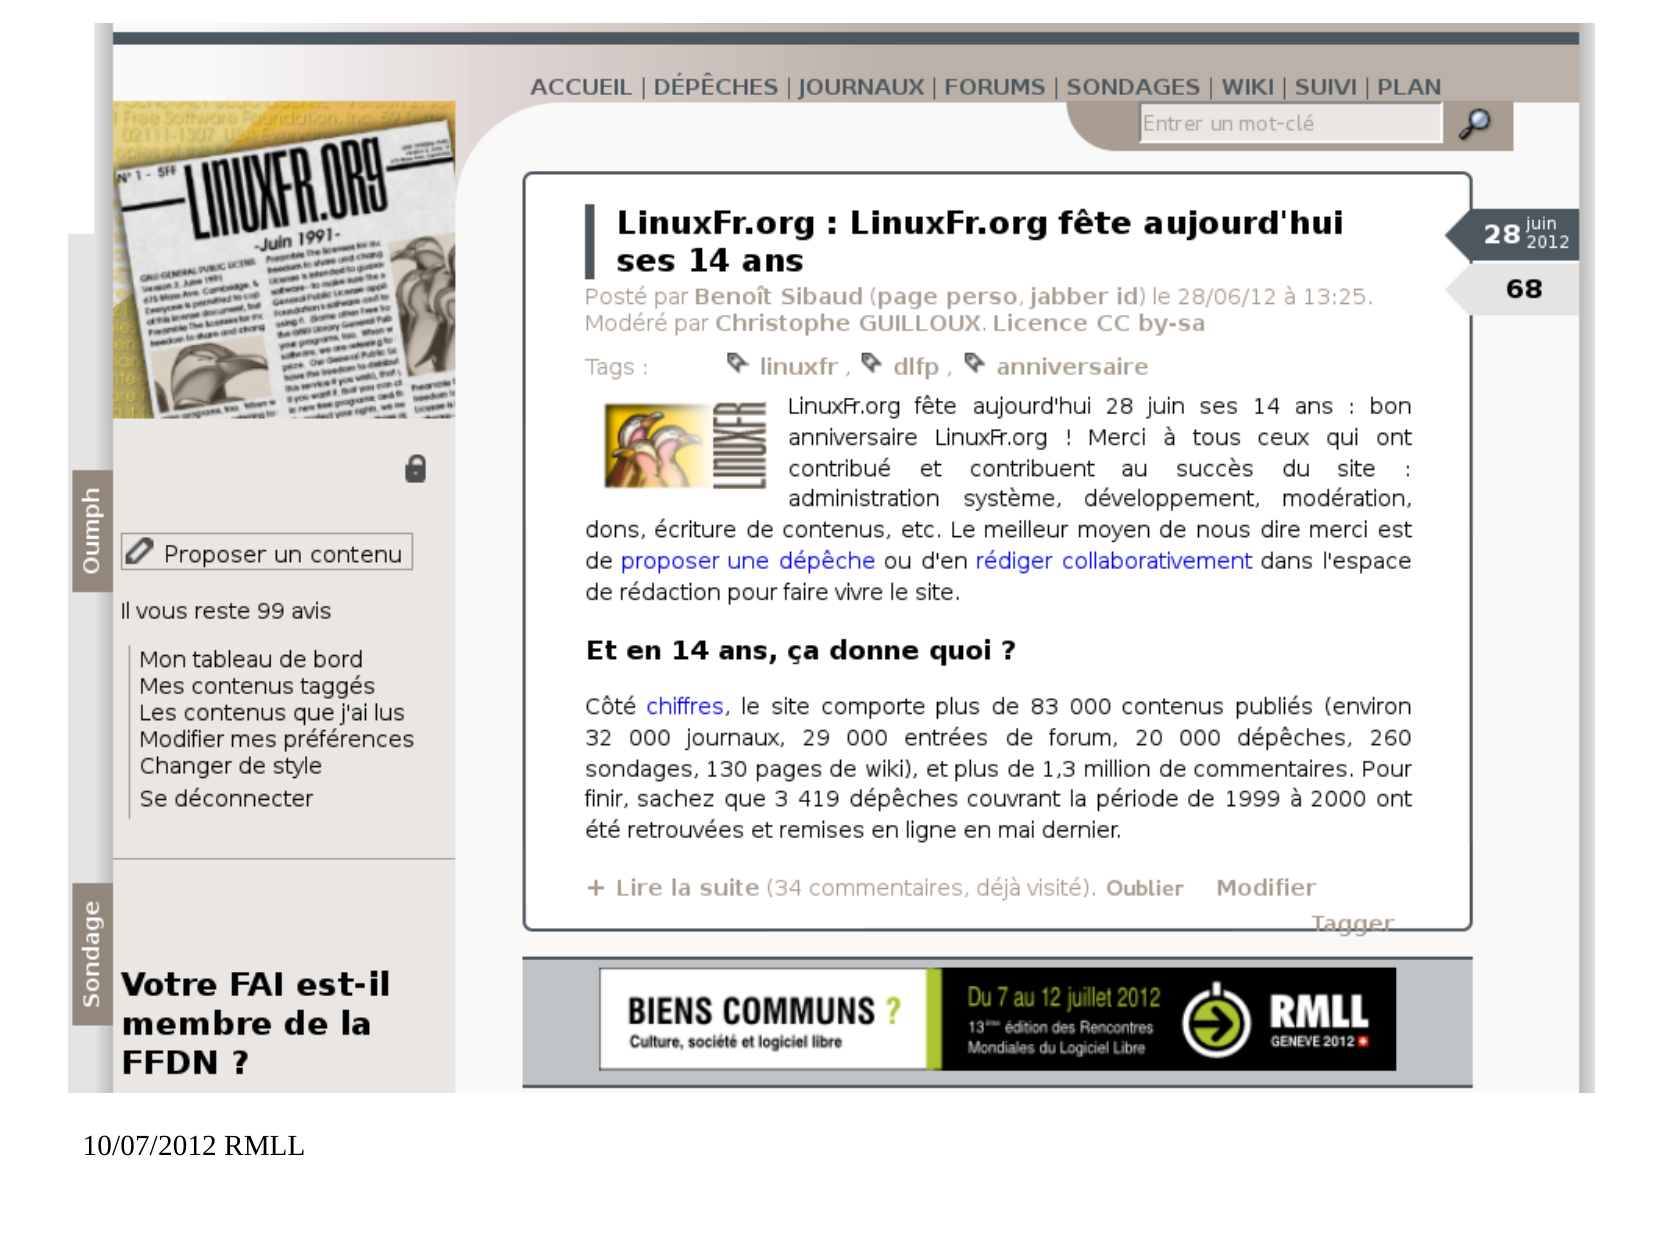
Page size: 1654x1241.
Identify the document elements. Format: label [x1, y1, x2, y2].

picture [68, 23, 1601, 1093]
